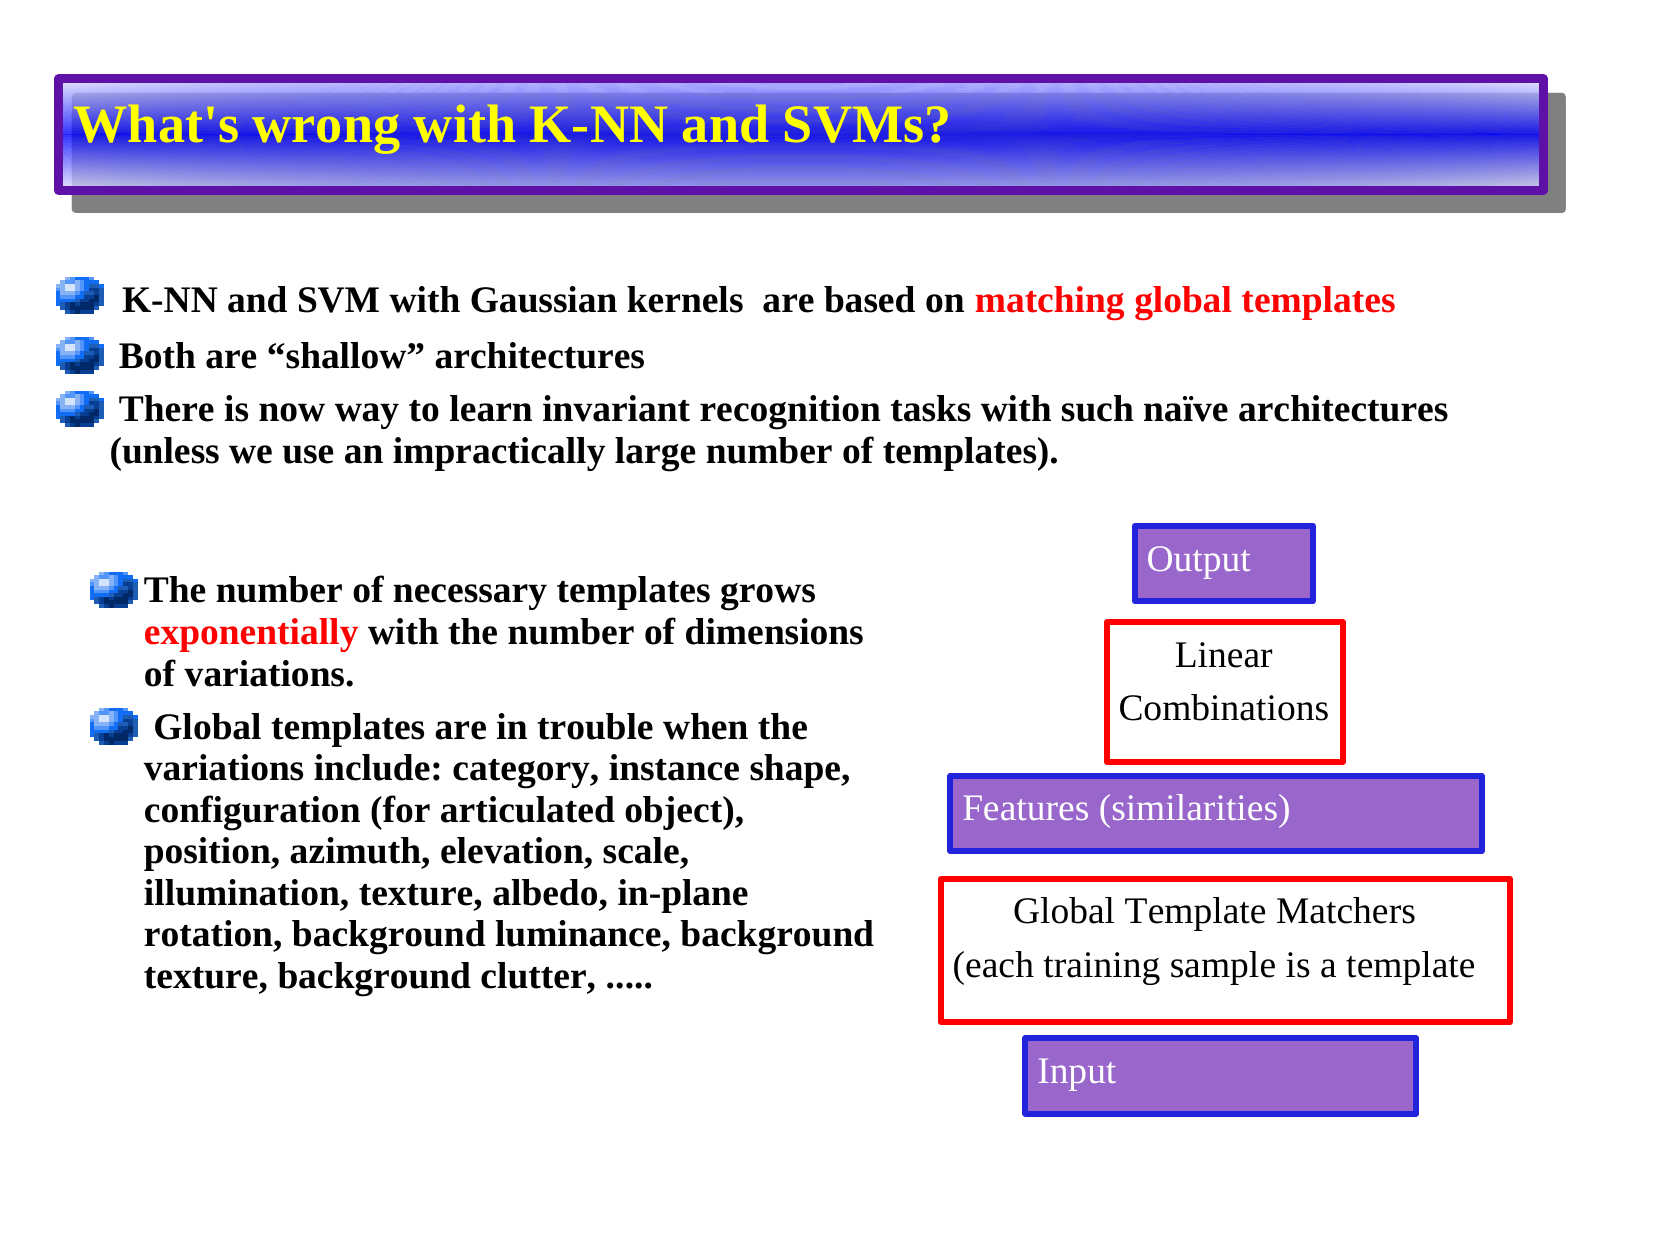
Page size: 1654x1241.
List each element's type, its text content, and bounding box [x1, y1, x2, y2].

text_box K-NN and SVM with Gaussian kernels are based on matching global templates Both are “shallow” architectures There is now way to learn invariant recognition tasks with such naïve architectures (unless we use an impractically large number of templates). [56, 267, 1501, 531]
text_box Global Template Matchers (each training sample is a template [940, 878, 1510, 1023]
text_box Input [1025, 1038, 1417, 1114]
text_box The number of necessary templates grows exponentially with the number of dimensions of variations. Global templates are in trouble when the variations include: category, instance shape, configuration (for articulated object), position, azimuth, elevation, scale, illumination, texture, albedo, in-plane rotation, background luminance, background texture, background clutter, ..... [90, 569, 875, 1162]
text_box Output [1134, 525, 1313, 602]
text_box Features (similarities) [950, 775, 1482, 852]
text_box What's wrong with K-NN and SVMs? [58, 78, 1544, 191]
text_box Linear Combinations [1106, 622, 1343, 762]
